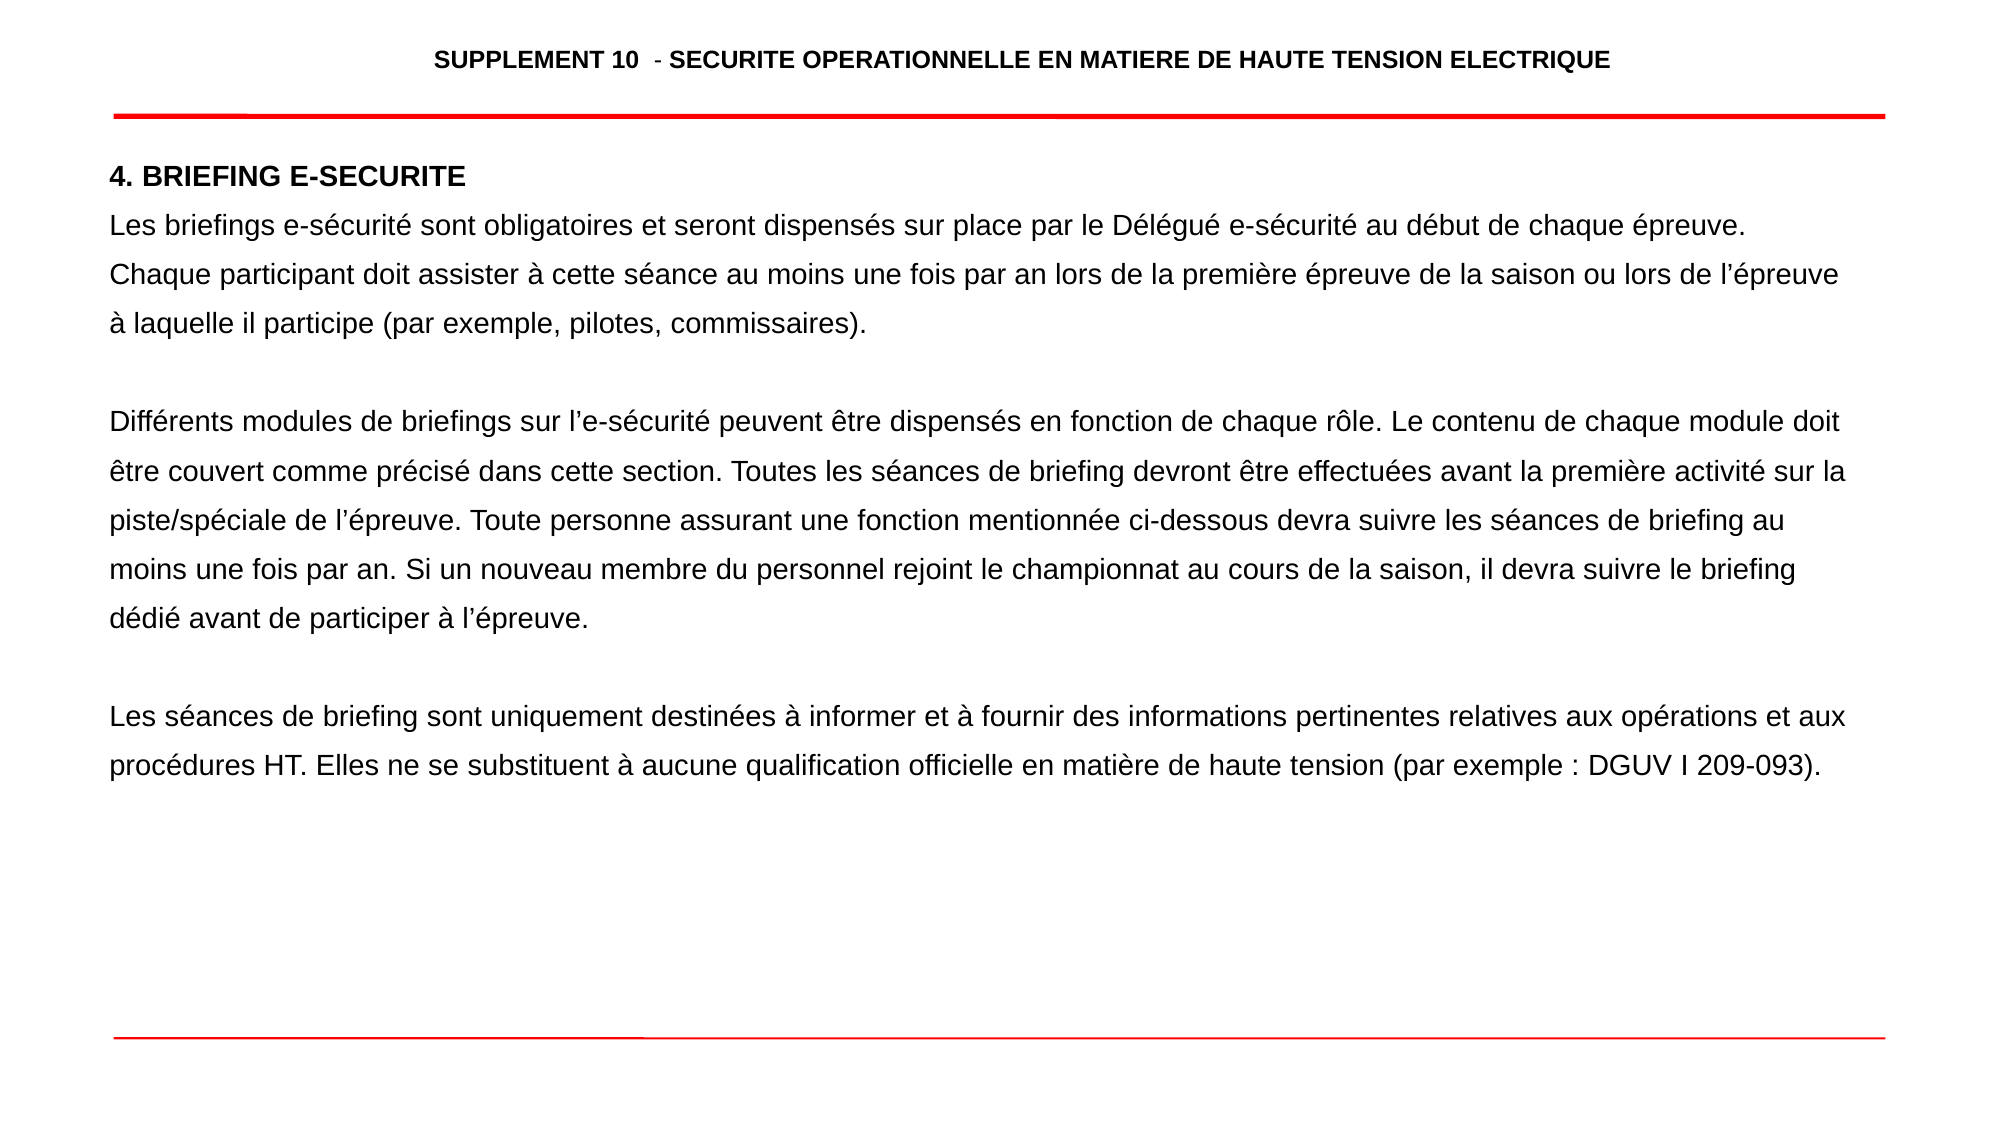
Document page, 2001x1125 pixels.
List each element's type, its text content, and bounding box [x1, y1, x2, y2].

text_box SUPPLEMENT 10 - SECURITE OPERATIONNELLE EN MATIERE DE HAUTE TENSION ELECTRIQUE [173, 38, 1895, 82]
text_box 4. BRIEFING E-SECURITE Les briefings e-sécurité sont obligatoires et seront dispensés sur place par le Délégué e-sécurité au début de chaque épreuve. Chaque participant doit assister à cette séance au moins une fois par an lors de la première épreuve de la saison ou lors de l’épreuve à laquelle il participe (par exemple, pilotes, commissaires). Différents modules de briefings sur l’e-sécurité peuvent être dispensés en fonction de chaque rôle. Le contenu de chaque module doit être couvert comme précisé dans cette section. Toutes les séances de briefing devront être effectuées avant la première activité sur la piste/spéciale de l’épreuve. Toute personne assurant une fonction mentionnée ci-dessous devra suivre les séances de briefing au moins une fois par an. Si un nouveau membre du personnel rejoint le championnat au cours de la saison, il devra suivre le briefing dédié avant de participer à l’épreuve. Les séances de briefing sont uniquement destinées à informer et à fournir des informations pertinentes relatives aux opérations et aux procédures HT. Elles ne se substituent à aucune qualification officielle en matière de haute tension (par exemple : DGUV I 209-093). [94, 135, 1867, 888]
